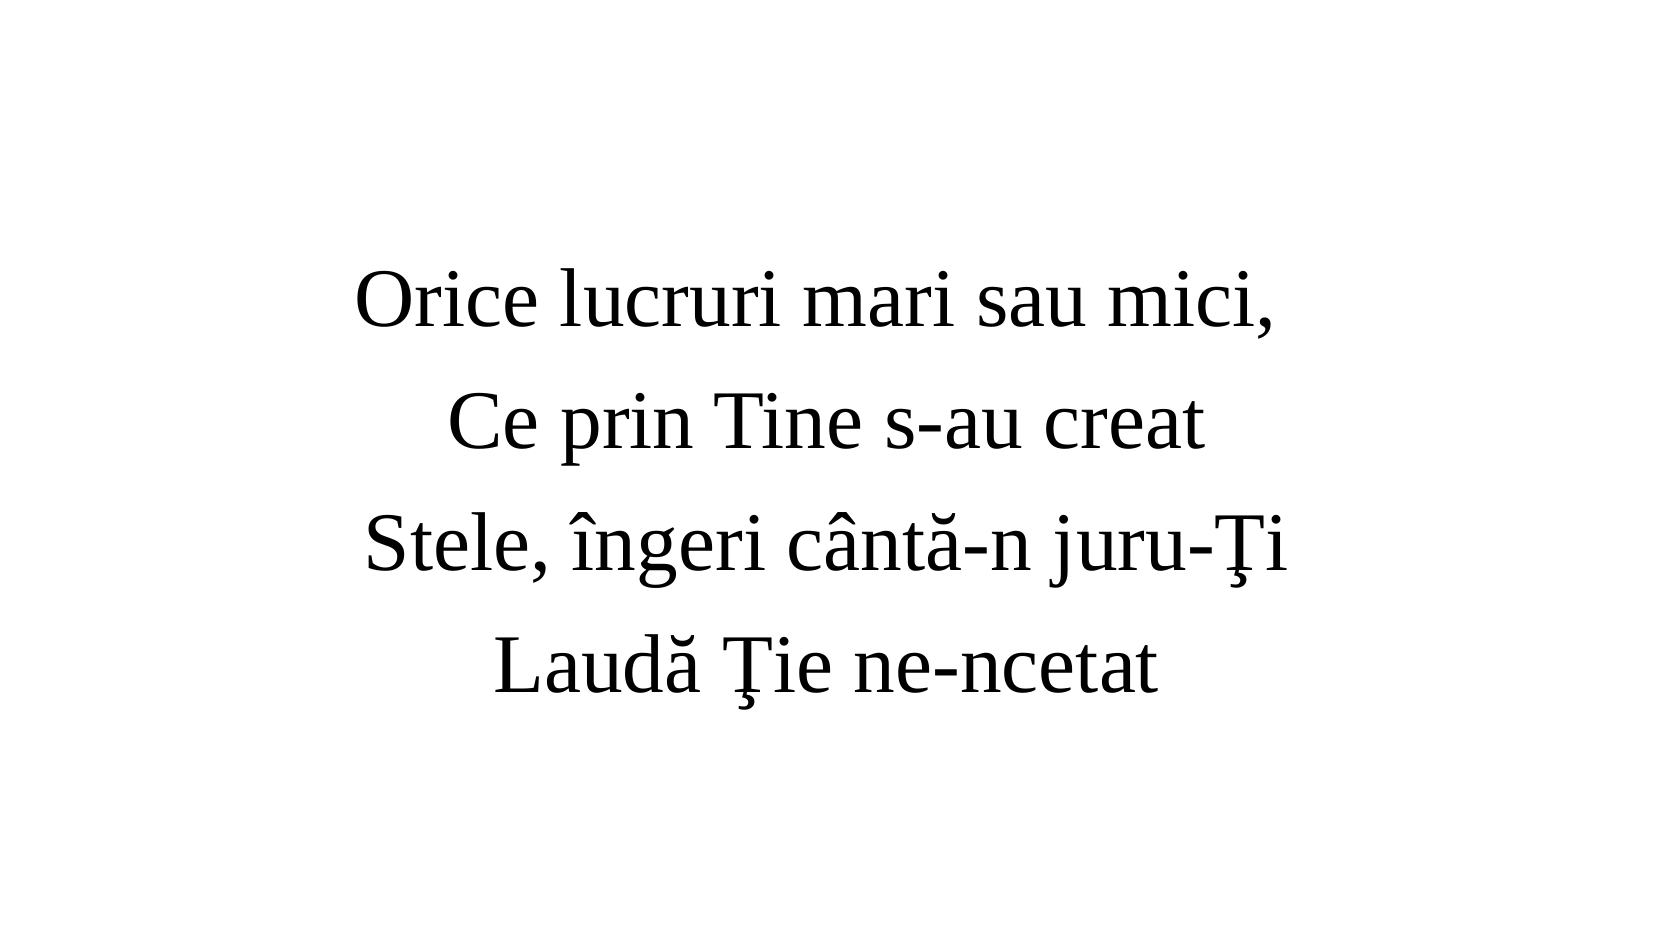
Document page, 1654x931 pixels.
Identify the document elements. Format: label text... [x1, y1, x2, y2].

subtitle Orice lucruri mari sau mici, Ce prin Tine s-au creat Stele, îngeri cântă-n juru-Ţi Laudă Ţie ne-ncetat [70, 239, 1583, 713]
